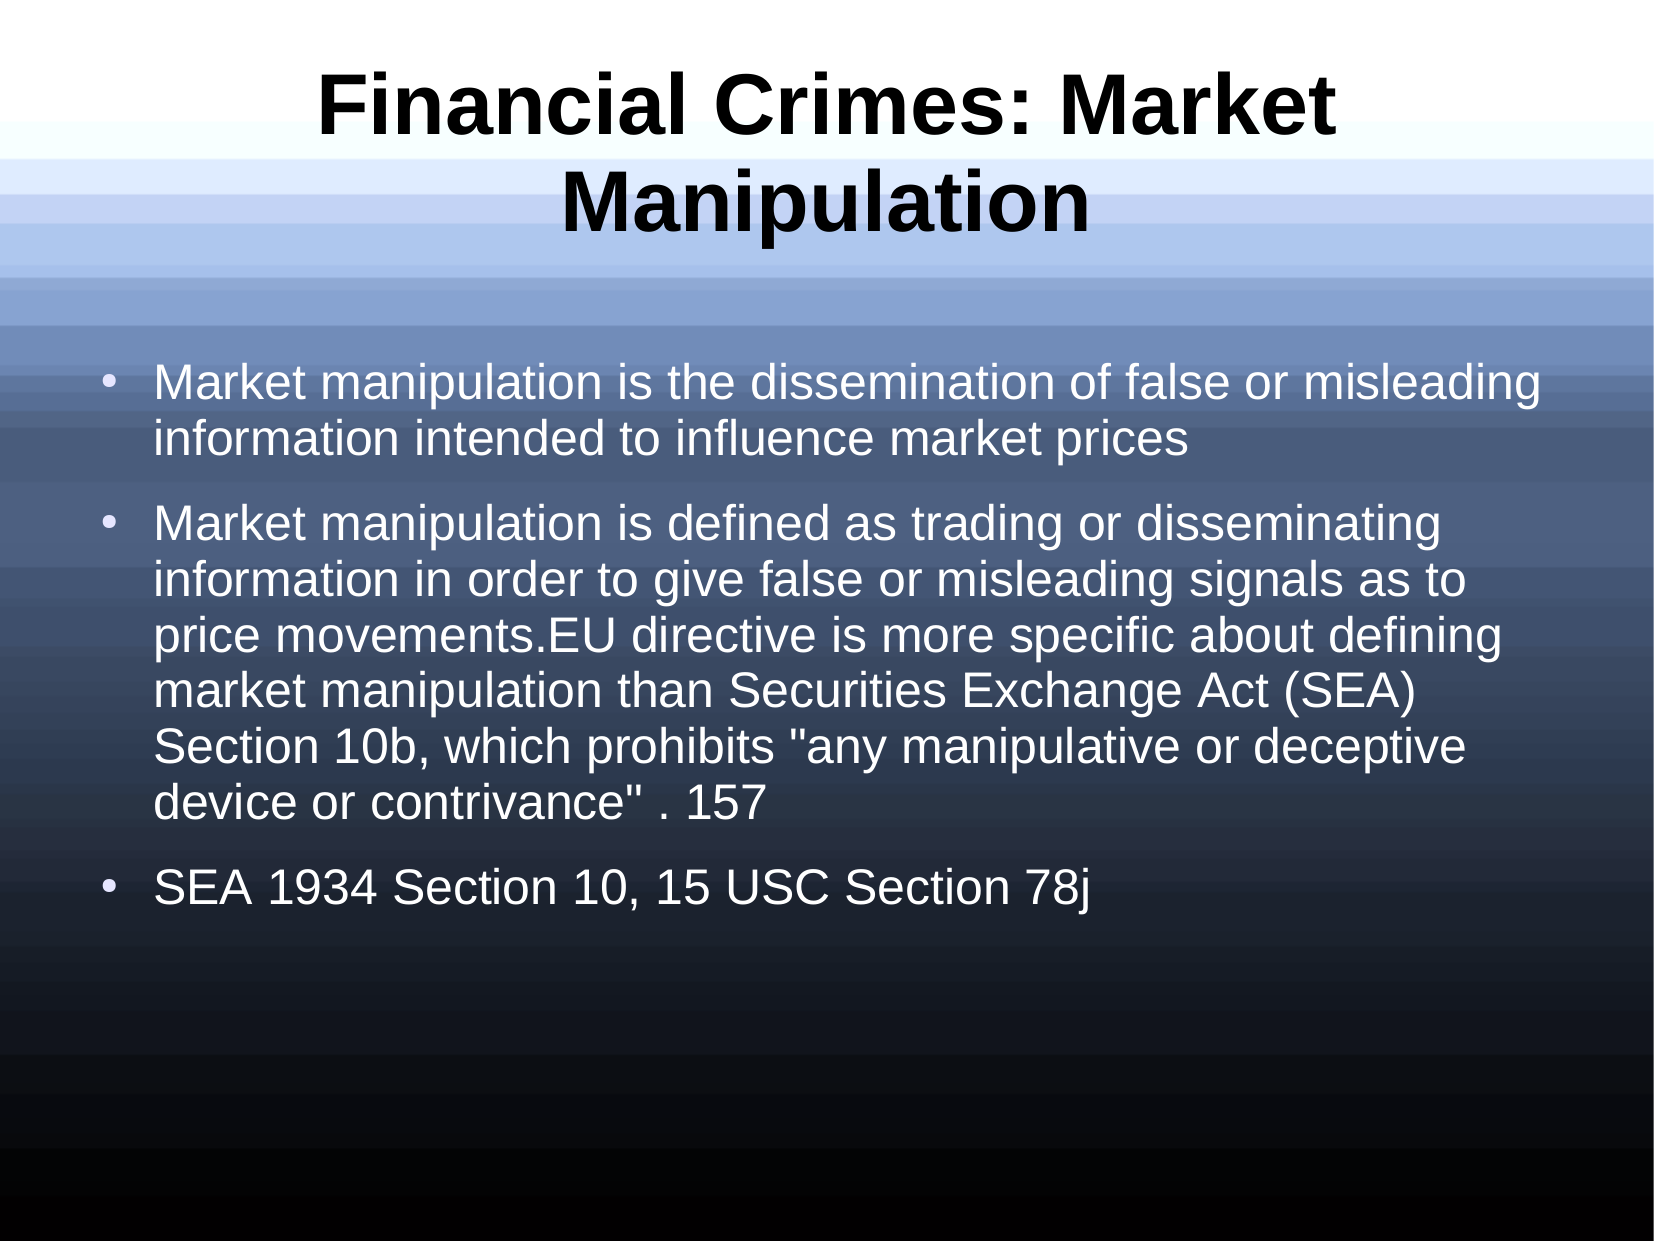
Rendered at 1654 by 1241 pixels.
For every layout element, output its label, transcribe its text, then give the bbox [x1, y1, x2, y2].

list Market manipulation is the dissemination of false or misleading information intended to influence market prices Market manipulation is defined as trading or disseminating information in order to give false or misleading signals as to price movements.EU directive is more specific about defining market manipulation than Securities Exchange Act (SEA) Section 10b, which prohibits "any manipulative or deceptive device or contrivance" . 157 SEA 1934 Section 10, 15 USC Section 78j [82, 354, 1571, 1109]
title Financial Crimes: Market Manipulation [82, 49, 1571, 257]
picture [0, 0, 1654, 1241]
